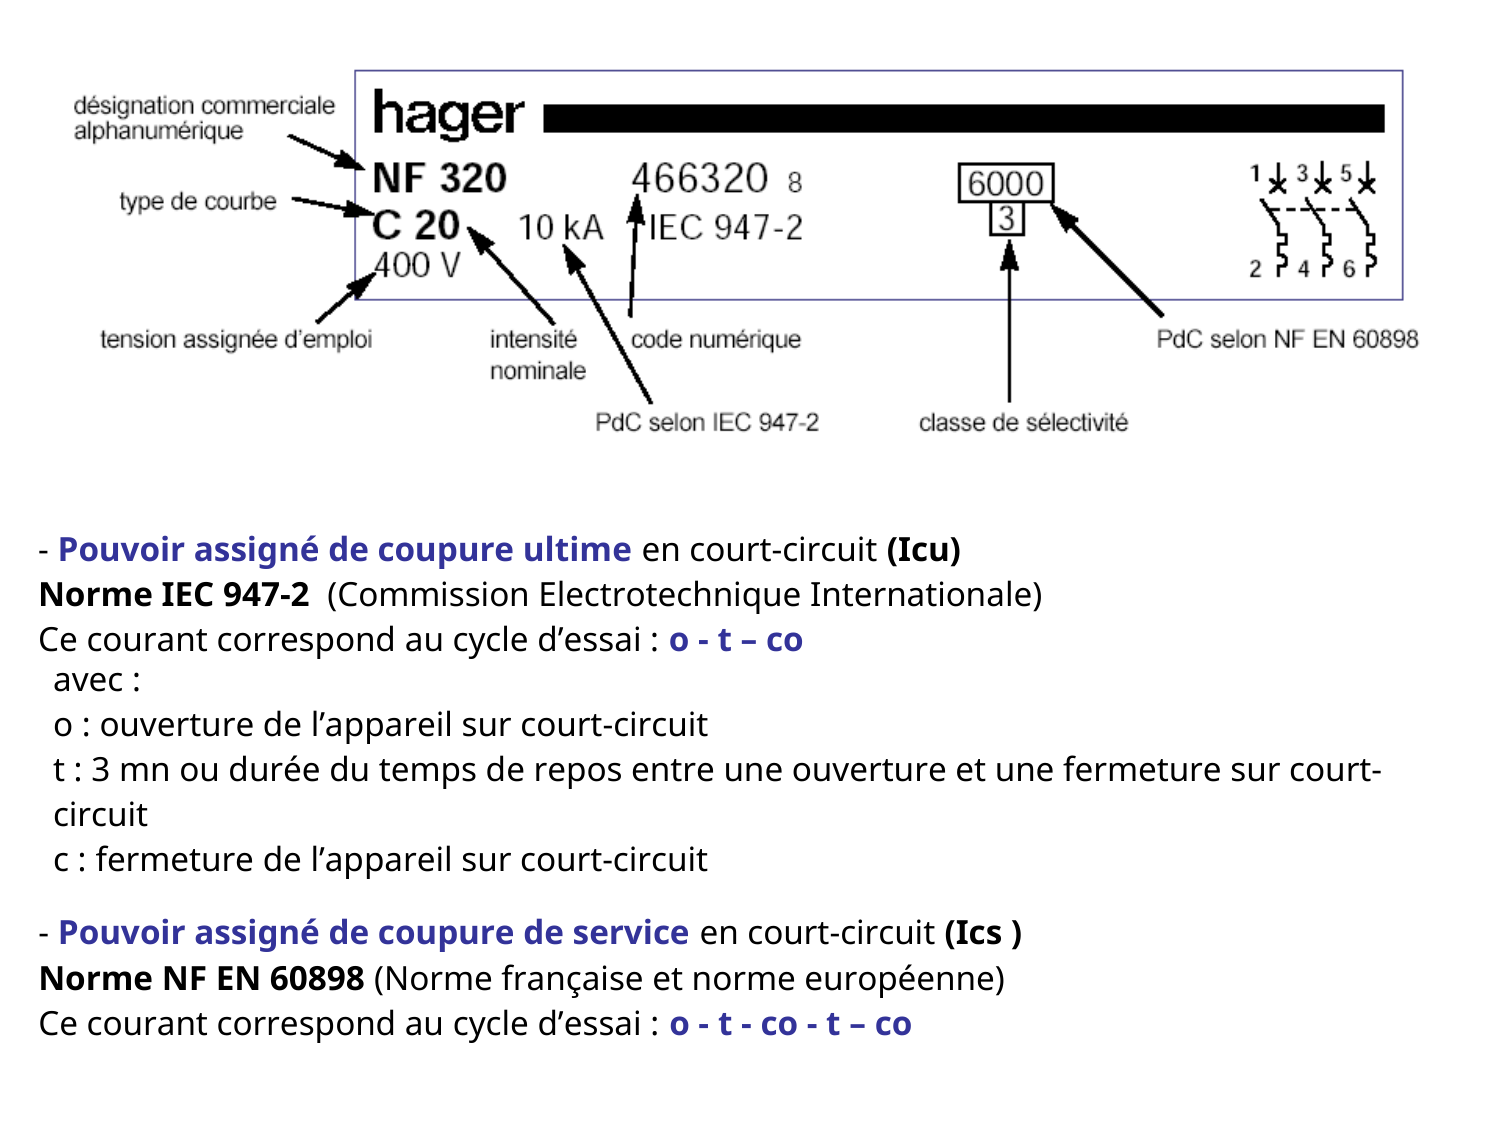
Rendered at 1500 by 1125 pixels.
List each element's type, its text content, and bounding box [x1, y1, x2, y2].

picture [70, 67, 1421, 439]
text_box - Pouvoir assigné de coupure ultime en court-circuit (Icu) Norme IEC 947-2 (Commission Electrotechnique Internationale) Ce courant correspond au cycle d’essai : o - t – co [23, 518, 1453, 670]
text_box avec : o : ouverture de l’appareil sur court-circuit t : 3 mn ou durée du temps de repos entre une ouverture et une fermeture sur court-circuit c : fermeture de l’appareil sur court-circuit [38, 647, 1468, 890]
text_box - Pouvoir assigné de coupure de service en court-circuit (Ics ) Norme NF EN 60898 (Norme française et norme européenne) Ce courant correspond au cycle d’essai : o - t - co - t – co [23, 901, 1453, 1053]
